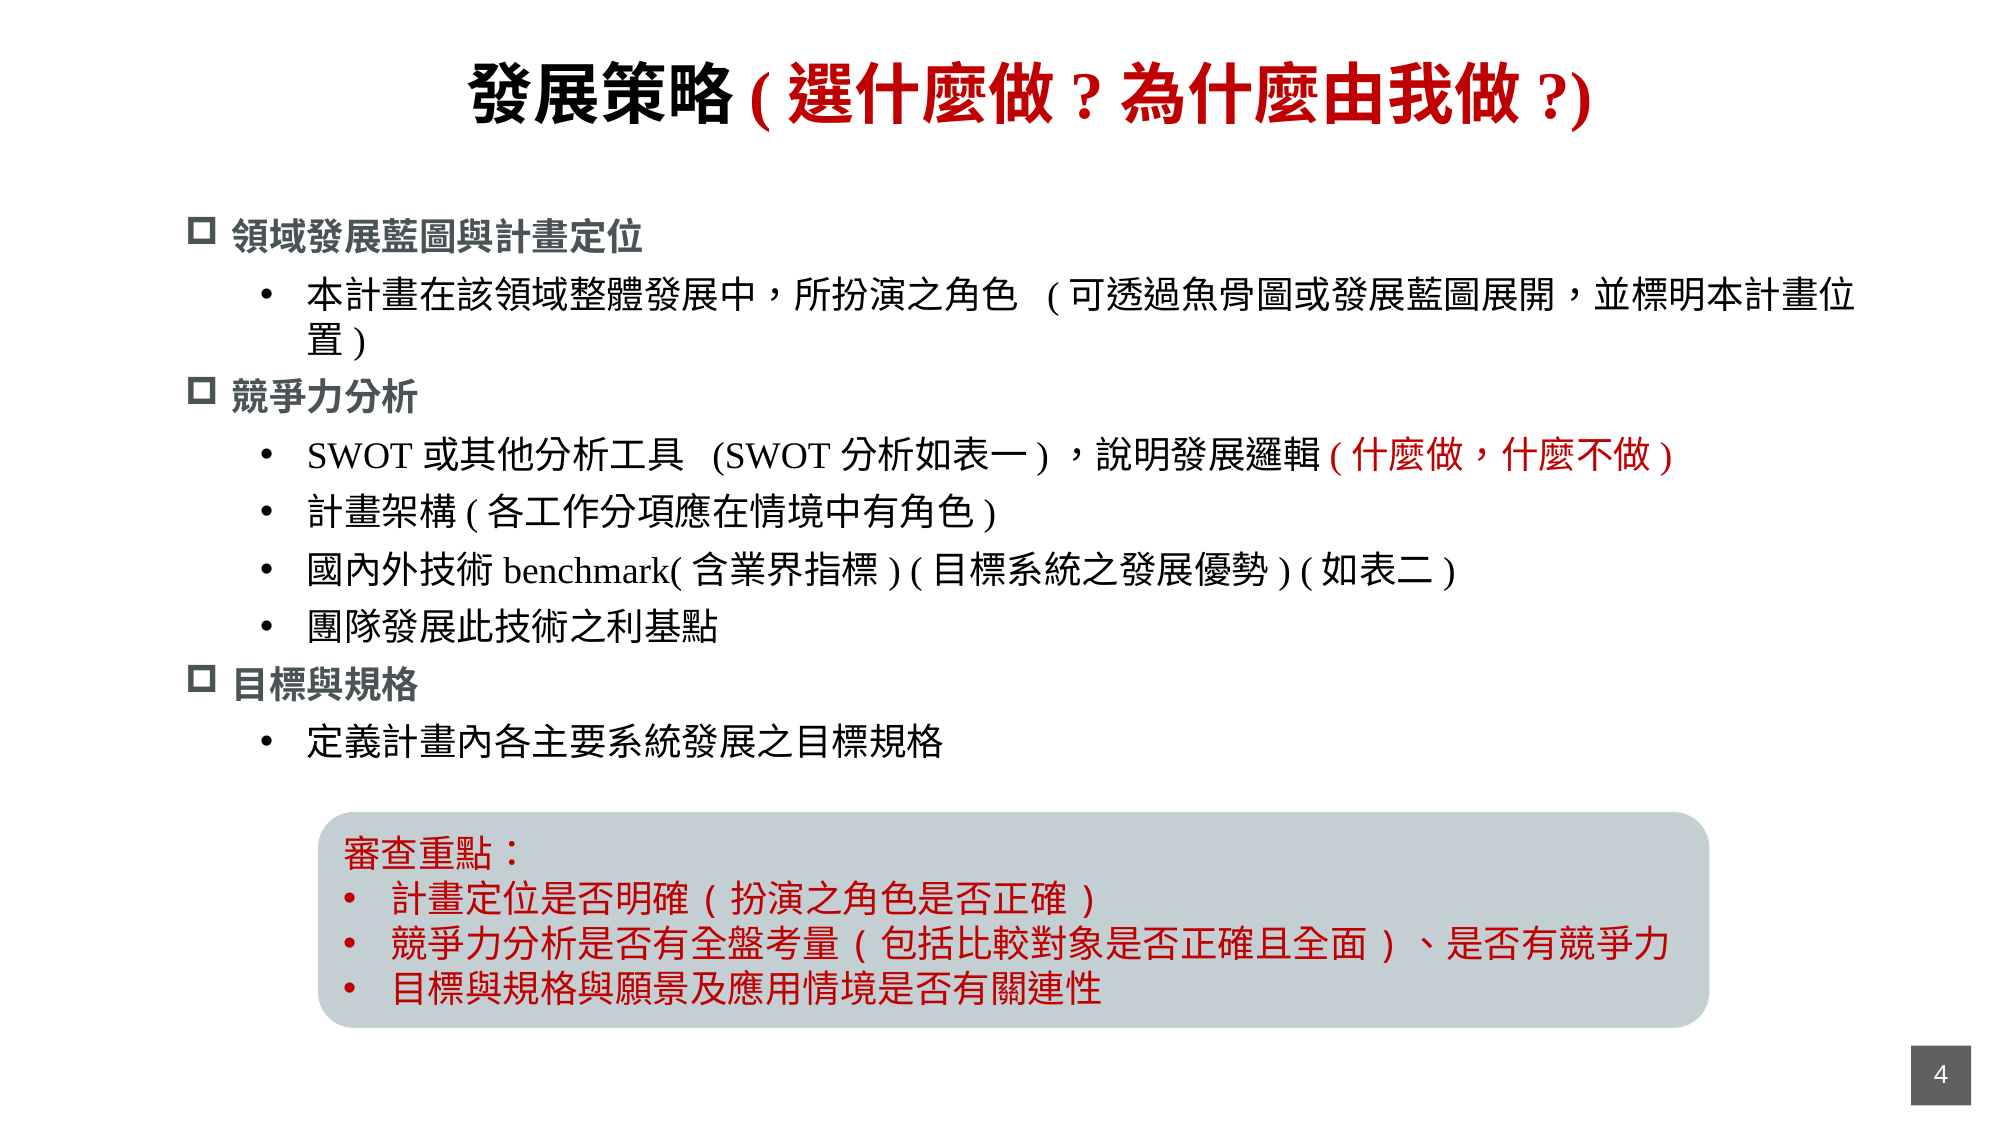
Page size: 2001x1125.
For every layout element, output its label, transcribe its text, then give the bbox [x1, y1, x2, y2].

text_box 審查重點： 計畫定位是否明確(扮演之角色是否正確) 競爭力分析是否有全盤考量(包括比較對象是否正確且全面)、是否有競爭力 目標與規格與願景及應用情境是否有關連性 [317, 812, 1710, 1028]
slide_number <編號> [1911, 1045, 1972, 1106]
text_box 發展策略(選什麼做?為什麼由我做?) [432, 44, 1628, 140]
text_box 領域發展藍圖與計畫定位 本計畫在該領域整體發展中，所扮演之角色 (可透過魚骨圖或發展藍圖展開，並標明本計畫位置) 競爭力分析 SWOT或其他分析工具 (SWOT分析如表一)，說明發展邏輯(什麼做，什麼不做) 計畫架構(各工作分項應在情境中有角色) 國內外技術benchmark(含業界指標) (目標系統之發展優勢) (如表二) 團隊發展此技術之利基點 目標與規格 定義計畫內各主要系統發展之目標規格 [170, 205, 1890, 771]
